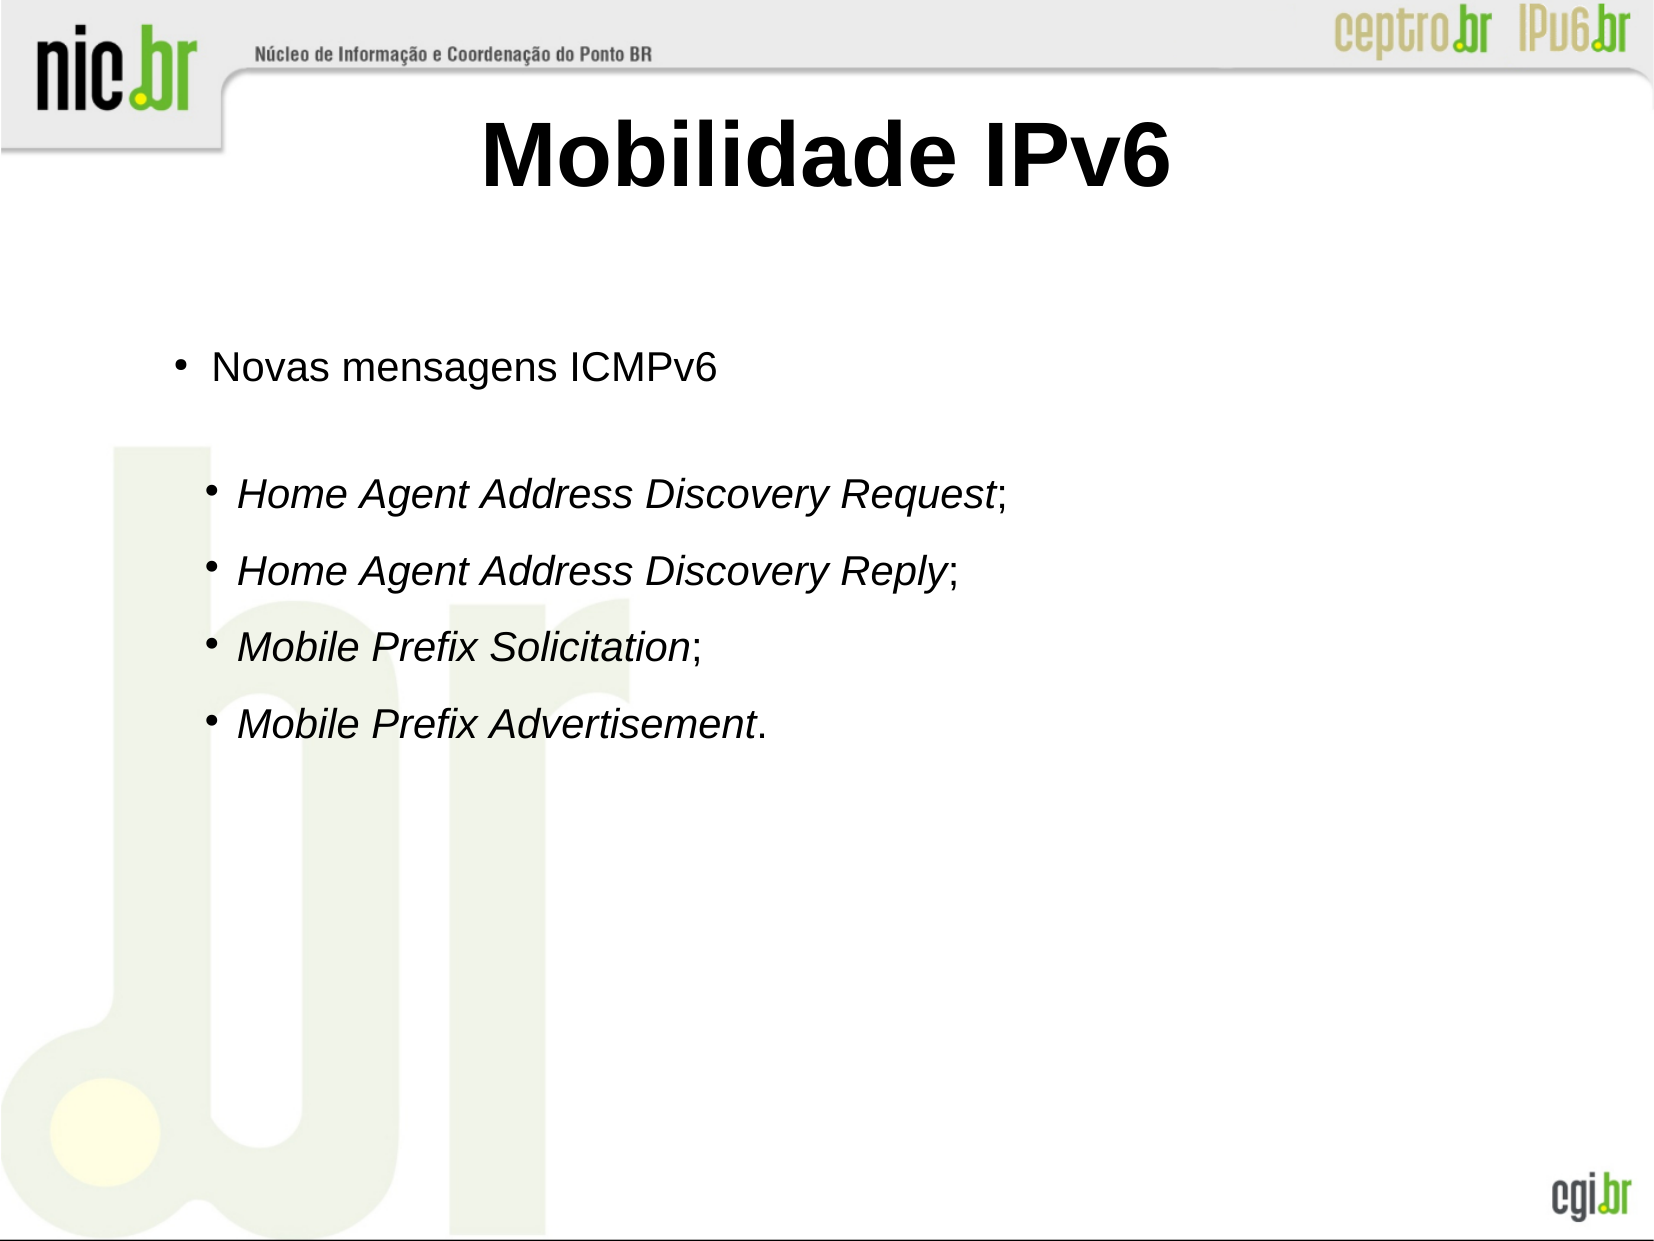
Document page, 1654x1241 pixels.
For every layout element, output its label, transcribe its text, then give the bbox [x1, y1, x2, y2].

text_box Novas mensagens ICMPv6 Home Agent Address Discovery Request; Home Agent Address Discovery Reply; Mobile Prefix Solicitation; Mobile Prefix Advertisement. [158, 336, 1495, 975]
picture [0, 0, 1654, 1241]
text_box Mobilidade IPv6 [88, 97, 1565, 215]
